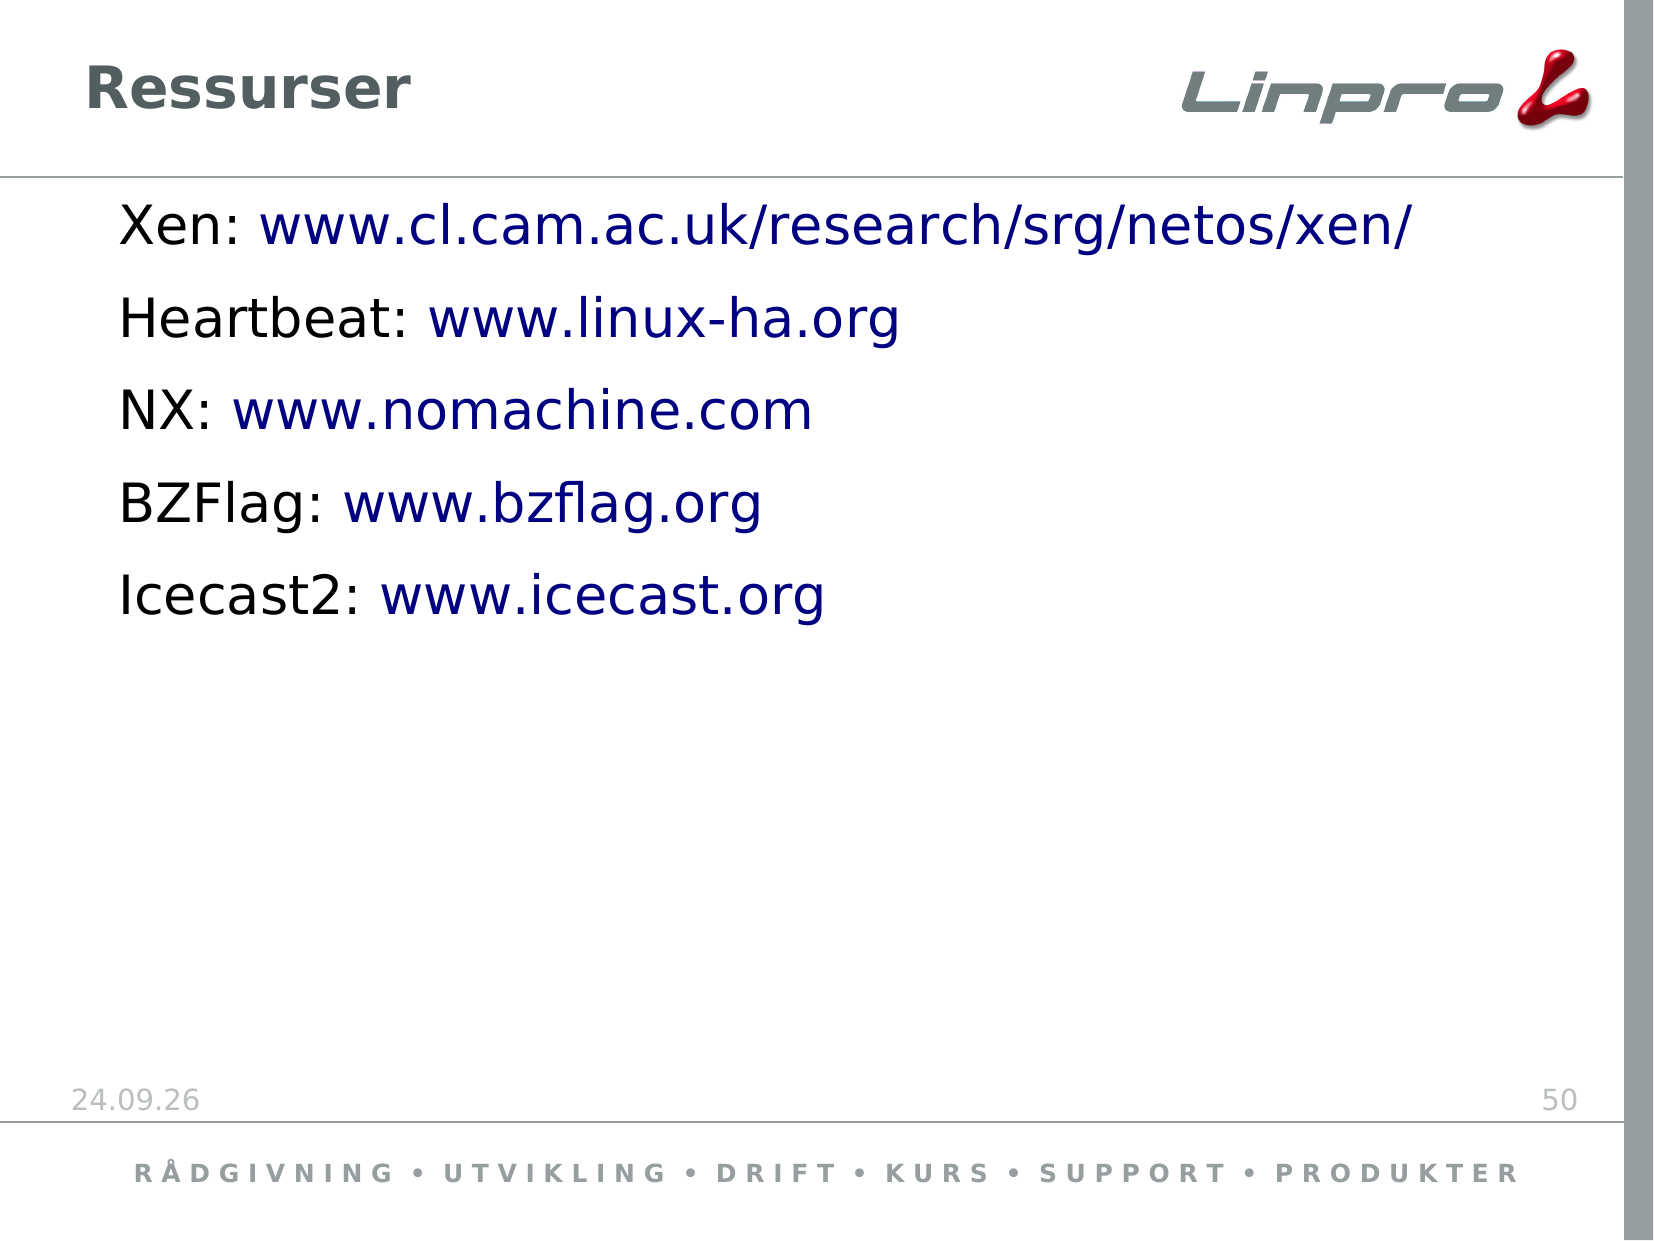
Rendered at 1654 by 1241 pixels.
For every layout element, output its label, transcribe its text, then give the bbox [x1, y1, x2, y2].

picture [1181, 47, 1595, 133]
list Xen: www.cl.cam.ac.uk/research/srg/netos/xen/ Heartbeat: www.linux-ha.org NX: www.nomachine.com BZFlag: www.bzflag.org Icecast2: www.icecast.org [82, 194, 1571, 1039]
title Ressurser [84, 49, 1573, 128]
